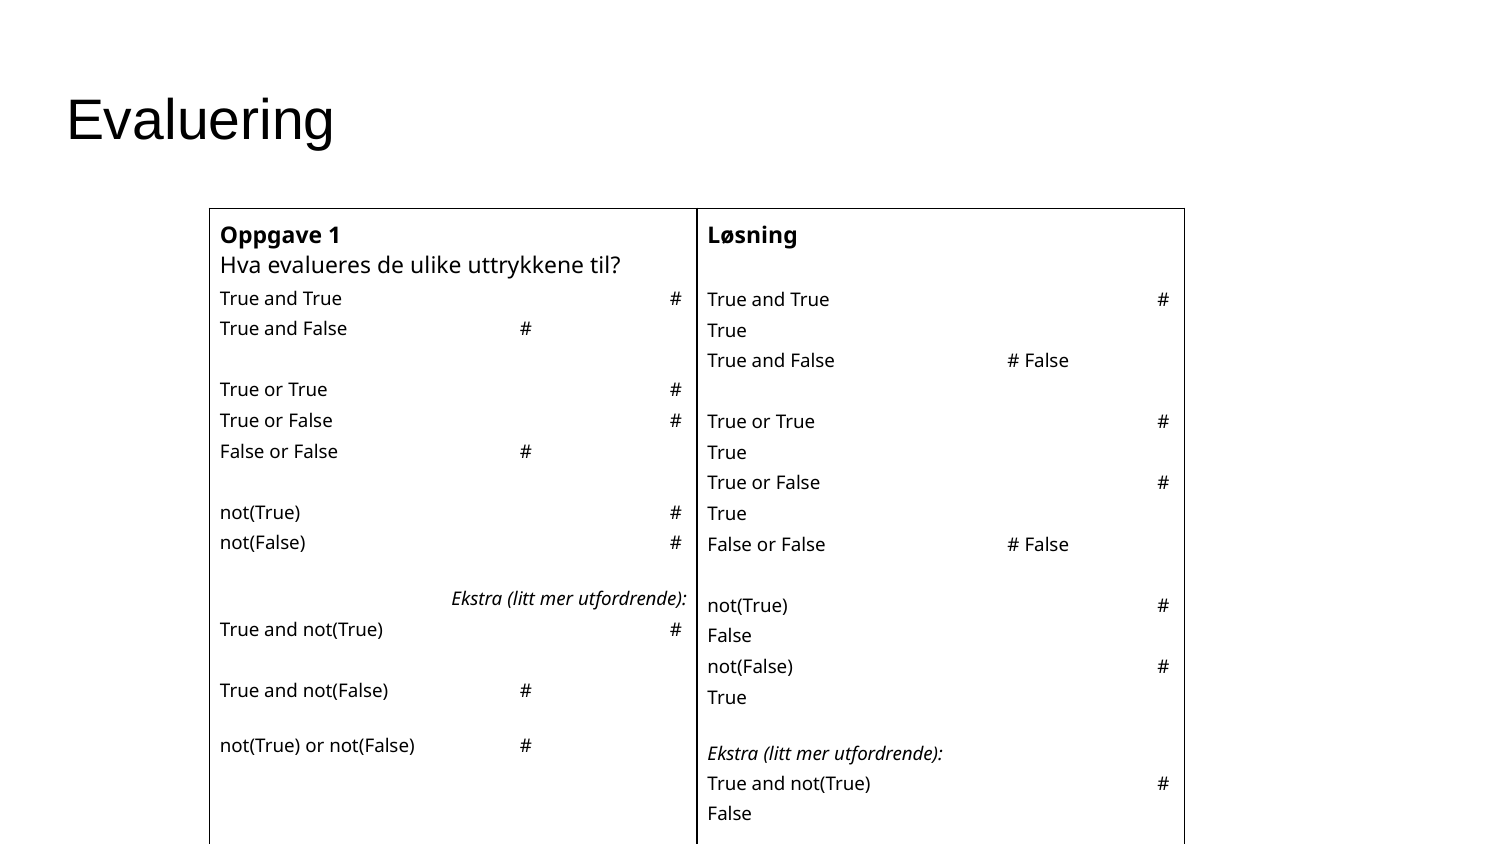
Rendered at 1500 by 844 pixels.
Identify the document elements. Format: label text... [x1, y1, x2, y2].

title Evaluering [51, 72, 1449, 167]
table_header Oppgave 1 Hva evalueres de ulike uttrykkene til? True and True # True and False # True or True # True or False # False or False # not(True) # not(False) # Ekstra (litt mer utfordrende): True and not(True) # True and not(False) # not(True) or not(False) # [210, 209, 696, 844]
table_header Løsning True and True # True True and False # False True or True # True True or False # True False or False # False not(True) # False not(False) # True Ekstra (litt mer utfordrende): True and not(True) # False True and not(False) # True not(True) or not(False) # True [698, 209, 1184, 844]
